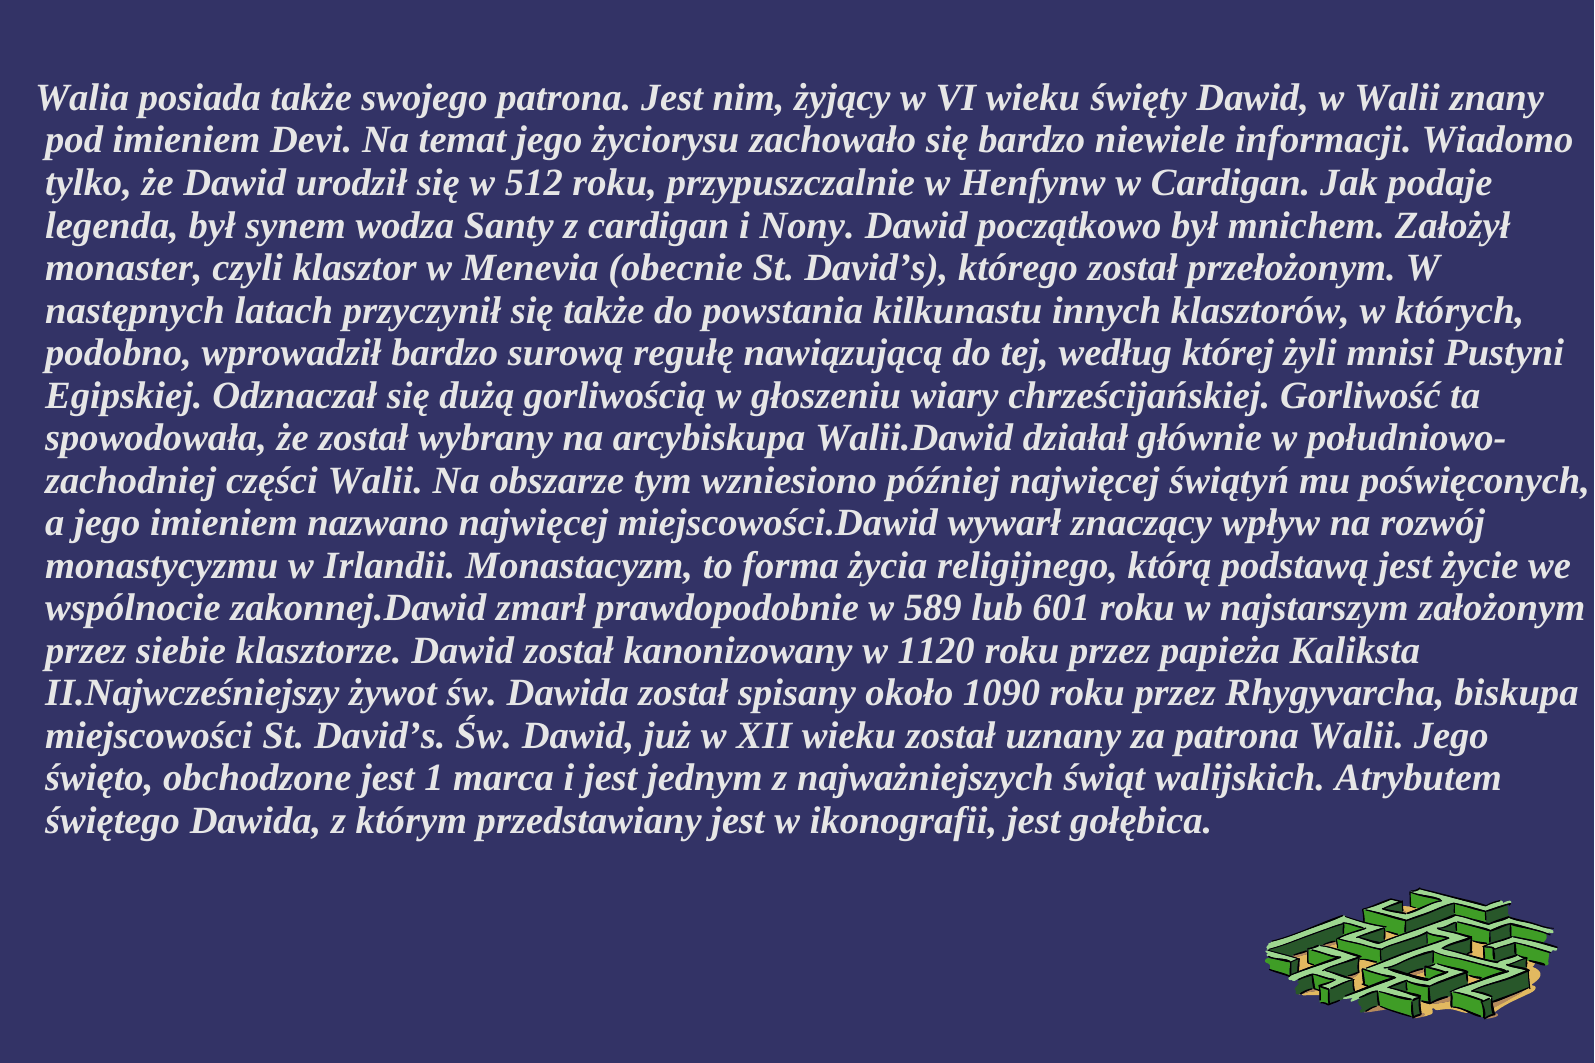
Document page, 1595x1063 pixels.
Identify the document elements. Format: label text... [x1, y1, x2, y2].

title Walia posiada także swojego patrona. Jest nim, żyjący w VI wieku święty Dawid, w Walii znany pod imieniem Devi. Na temat jego życiorysu zachowało się bardzo niewiele informacji. Wiadomo tylko, że Dawid urodził się w 512 roku, przypuszczalnie w Henfynw w Cardigan. Jak podaje legenda, był synem wodza Santy z cardigan i Nony. Dawid początkowo był mnichem. Założył monaster, czyli klasztor w Menevia (obecnie St. David’s), którego został przełożonym. W następnych latach przyczynił się także do powstania kilkunastu innych klasztorów, w których, podobno, wprowadził bardzo surową regułę nawiązującą do tej, według której żyli mnisi Pustyni Egipskiej. Odznaczał się dużą gorliwością w głoszeniu wiary chrześcijańskiej. Gorliwość ta spowodowała, że został wybrany na arcybiskupa Walii.Dawid działał głównie w południowo-zachodniej części Walii. Na obszarze tym wzniesiono później najwięcej świątyń mu poświęconych, a jego imieniem nazwano najwięcej miejscowości.Dawid wywarł znaczący wpływ na rozwój monastycyzmu w Irlandii. Monastacyzm, to forma życia religijnego, którą podstawą jest życie we wspólnocie zakonnej.Dawid zmarł prawdopodobnie w 589 lub 601 roku w najstarszym założonym przez siebie klasztorze. Dawid został kanonizowany w 1120 roku przez papieża Kaliksta II.Najwcześniejszy żywot św. Dawida został spisany około 1090 roku przez Rhygyvarcha, biskupa miejscowości St. David’s. Św. Dawid, już w XII wieku został uznany za patrona Walii. Jego święto, obchodzone jest 1 marca i jest jednym z najważniejszych świąt walijskich. Atrybutem świętego Dawida, z którym przedstawiany jest w ikonografii, jest gołębica. [0, 0, 1595, 1009]
